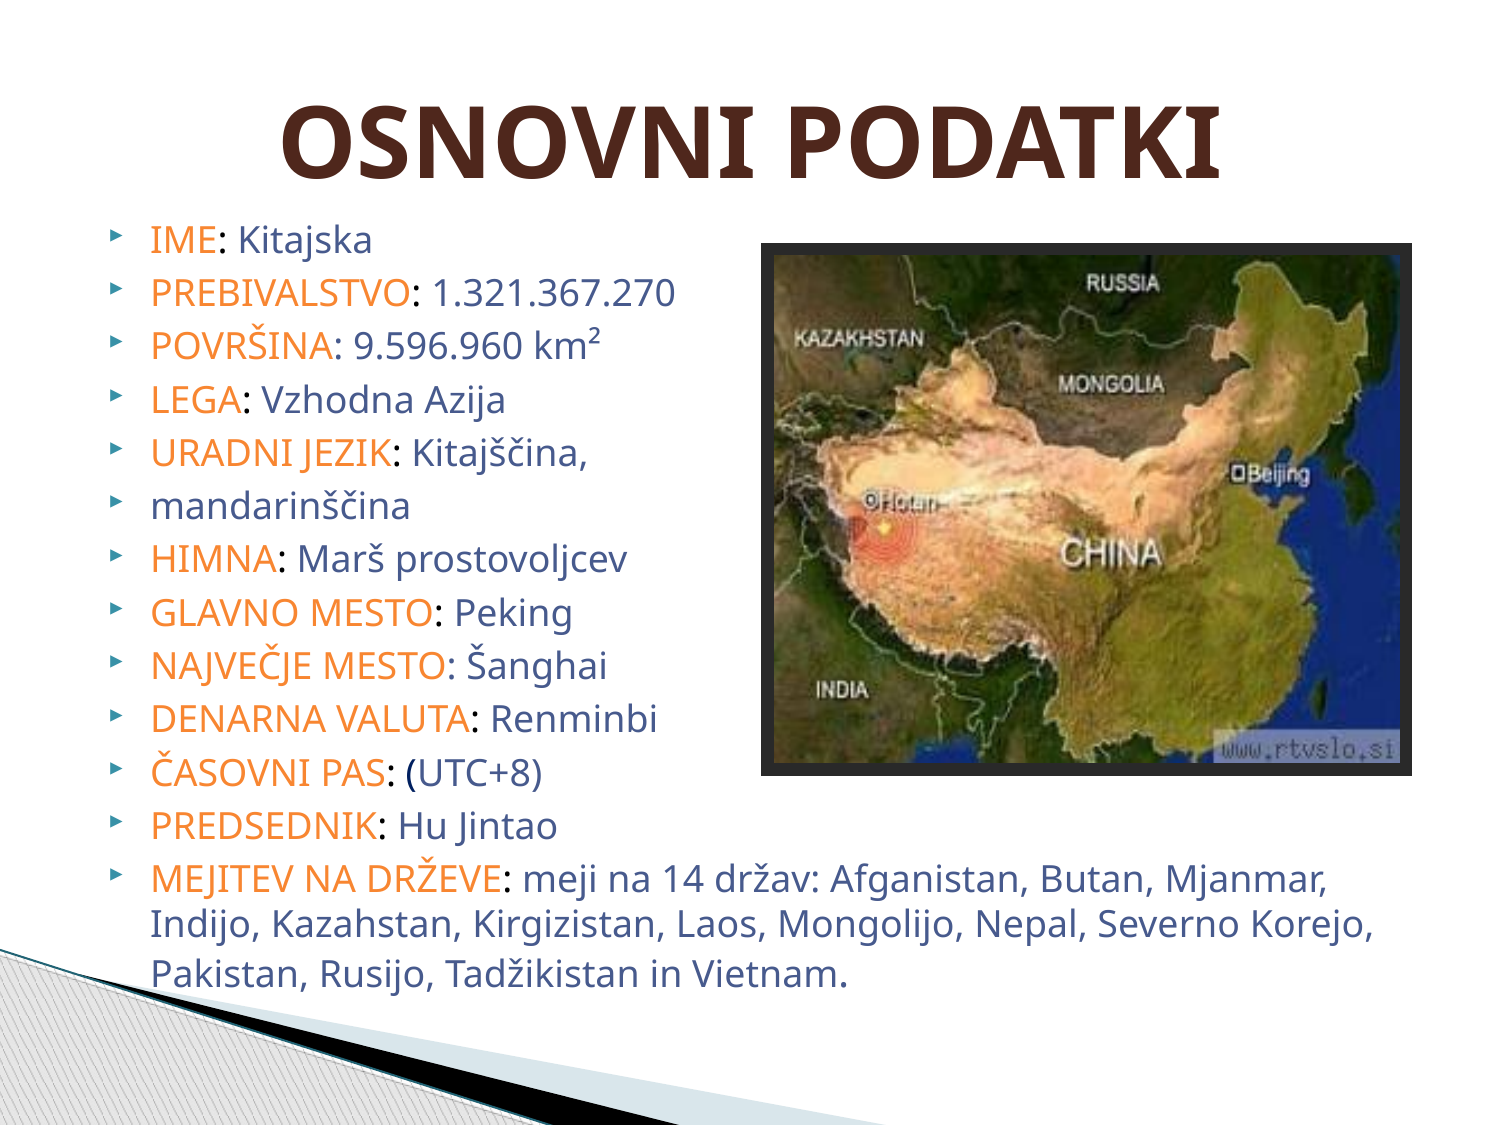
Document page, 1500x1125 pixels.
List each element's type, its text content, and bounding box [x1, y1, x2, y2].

picture [773, 255, 1400, 764]
list IME: Kitajska PREBIVALSTVO: 1.321.367.270 POVRŠINA: 9.596.960 km² LEGA: Vzhodna Azija URADNI JEZIK: Kitajščina, mandarinščina HIMNA: Marš prostovoljcev GLAVNO MESTO: Peking NAJVEČJE MESTO: Šanghai DENARNA VALUTA: Renminbi ČASOVNI PAS: (UTC+8) PREDSEDNIK: Hu Jintao MEJITEV NA DRŽEVE: meji na 14 držav: Afganistan, Butan, Mjanmar, Indijo, Kazahstan, Kirgizistan, Laos, Mongolijo, Nepal, Severno Korejo, Pakistan, Rusijo, Tadžikistan in Vietnam. [75, 208, 1459, 1083]
title OSNOVNI PODATKI [75, 45, 1425, 208]
